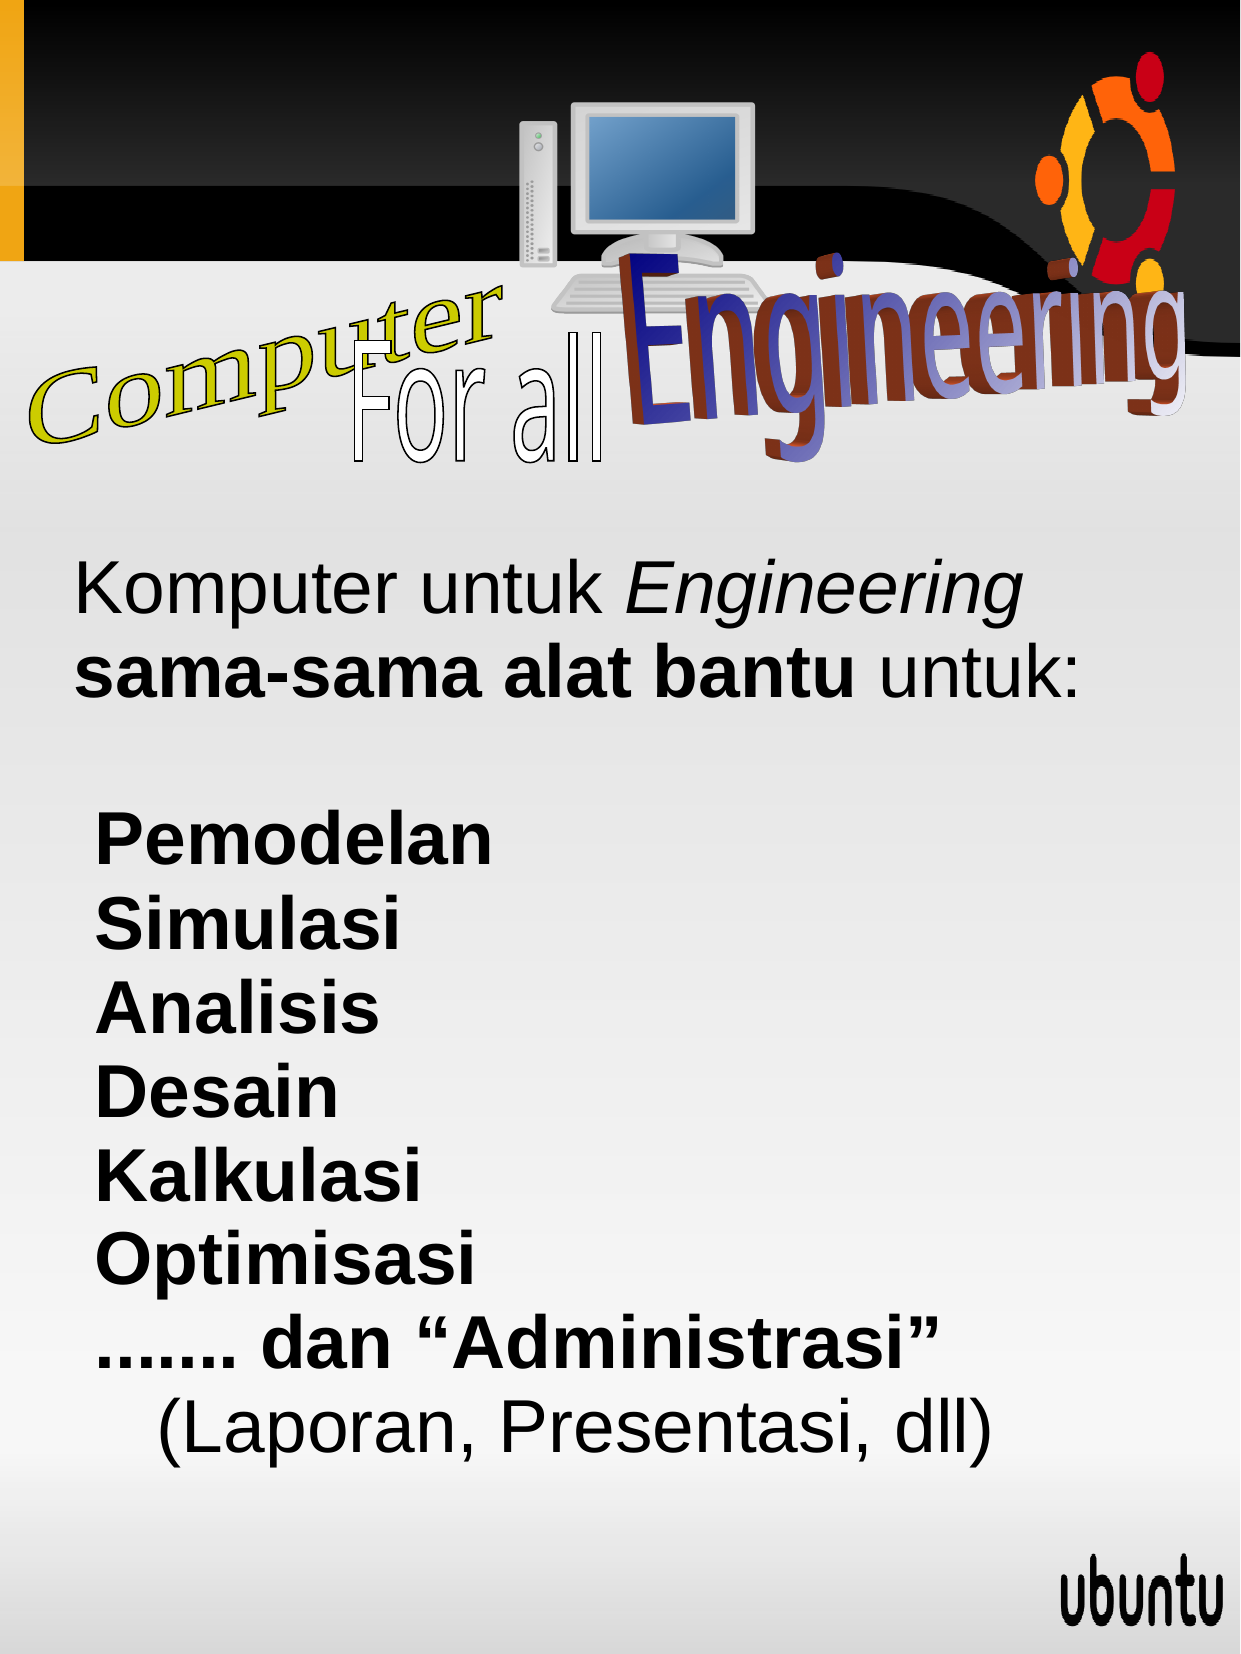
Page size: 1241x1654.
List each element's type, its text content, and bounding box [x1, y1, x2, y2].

text_box Computer [378, 302, 410, 363]
text_box Computer [108, 373, 160, 427]
text_box Computer [166, 350, 256, 417]
text_box Computer [363, 354, 375, 370]
text_box For all [456, 368, 485, 461]
text_box For all [592, 332, 601, 461]
text_box Komputer untuk Engineering sama-sama alat bantu untuk: Pemodelan Simulasi Analisis Desain Kalkulasi Optimisasi ....... dan “Administrasi” (Laporan, Presentasi, dll) [59, 537, 1187, 1612]
text_box Computer [349, 319, 368, 340]
text_box Computer [414, 300, 460, 353]
text_box For all [568, 332, 577, 461]
text_box For all [514, 368, 554, 463]
picture [0, 0, 1241, 1654]
text_box For all [397, 368, 444, 463]
text_box For all [354, 340, 391, 461]
text_box Computer [29, 366, 98, 444]
text_box Computer [259, 336, 313, 417]
text_box Computer [318, 327, 354, 377]
text_box Computer [465, 325, 492, 345]
